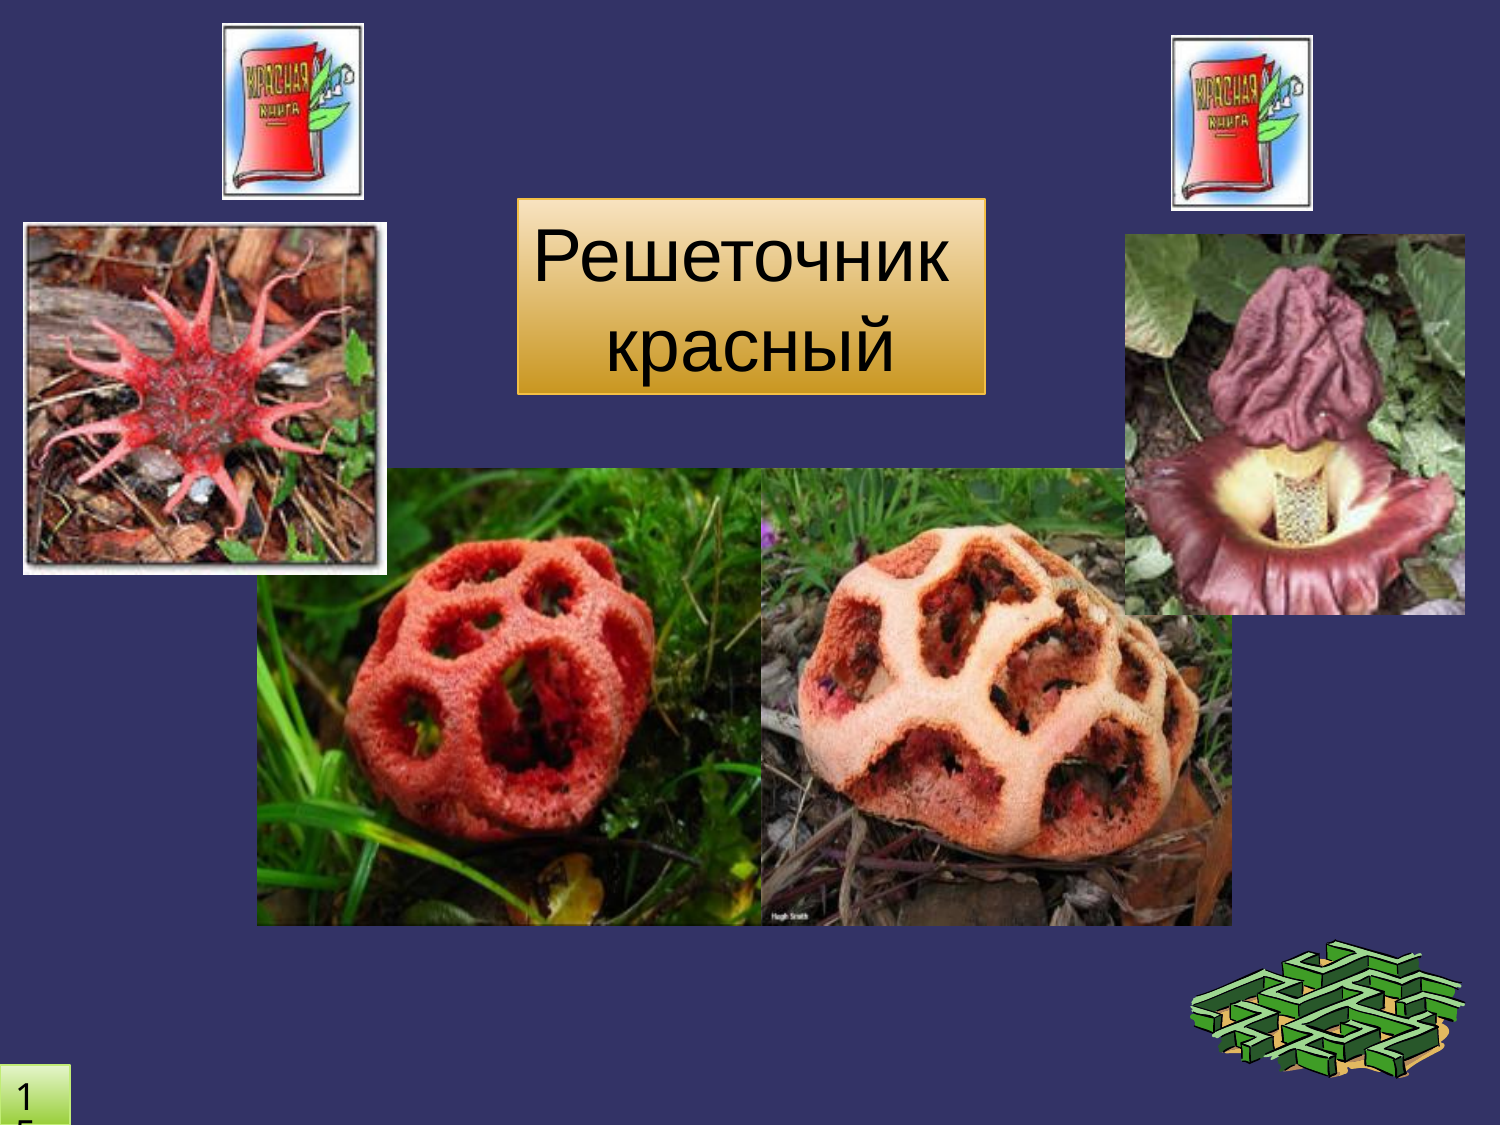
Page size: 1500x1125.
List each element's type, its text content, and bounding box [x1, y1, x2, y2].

slide_number <номер> [0, 1065, 71, 1125]
picture [23, 222, 1465, 926]
picture [1171, 35, 1313, 211]
text_box Решеточник красный [517, 199, 986, 394]
picture [222, 23, 364, 200]
